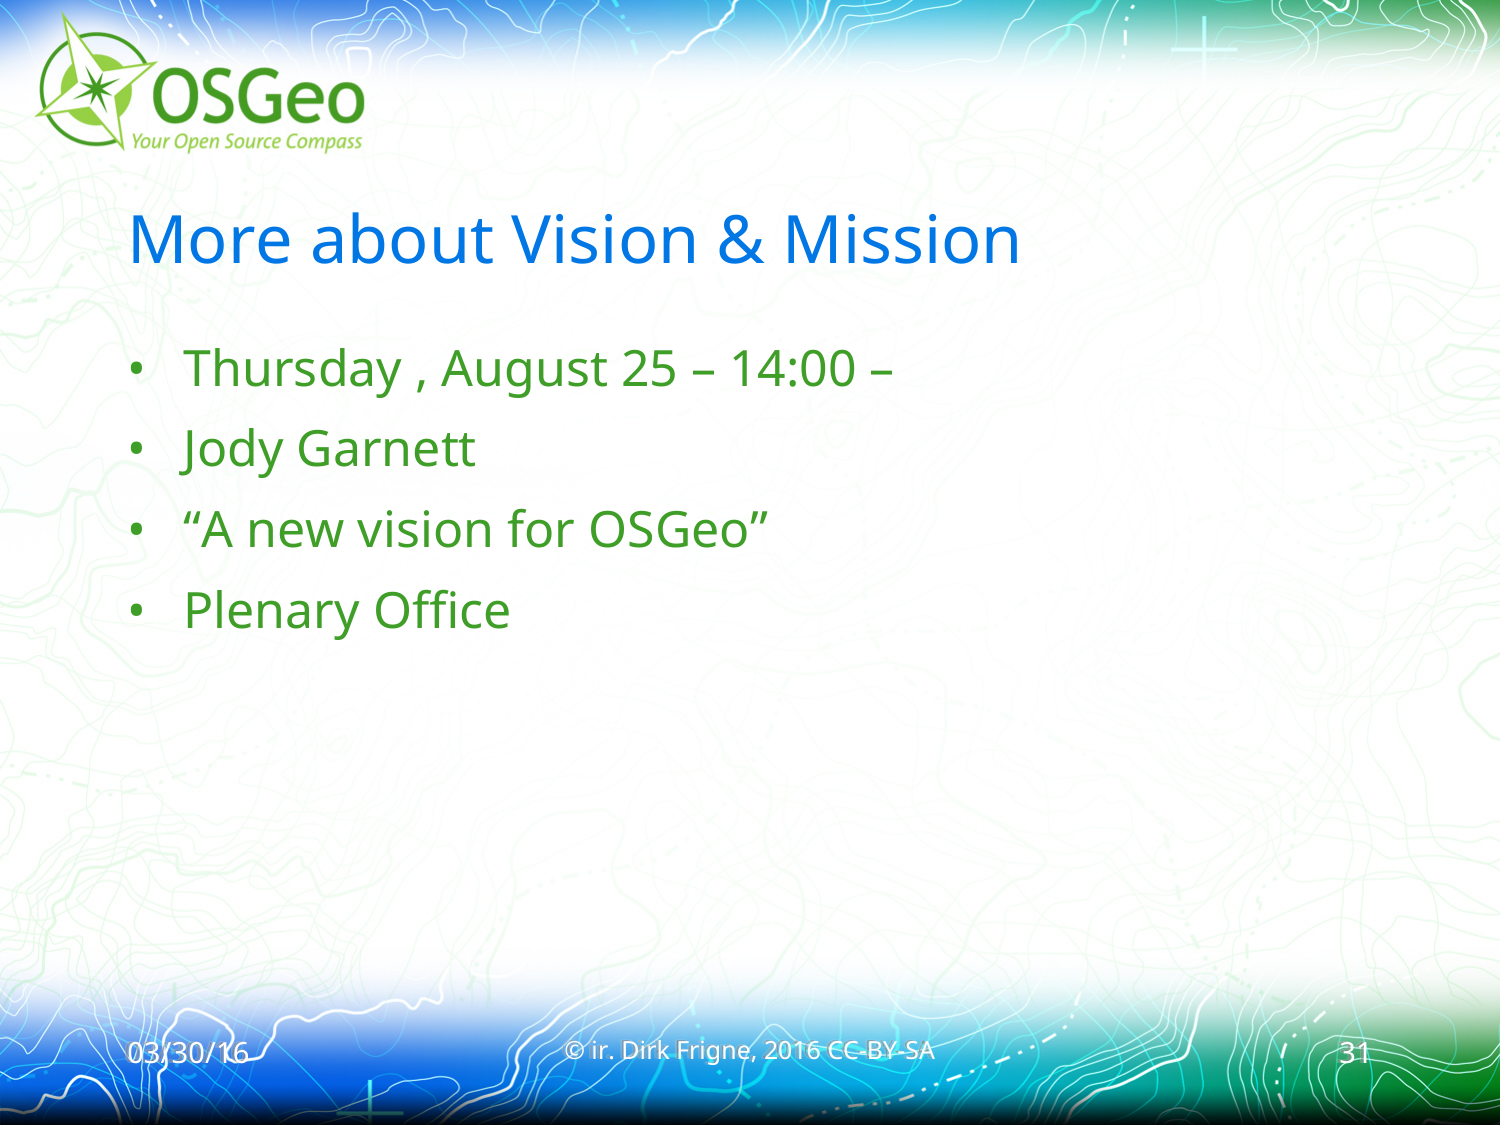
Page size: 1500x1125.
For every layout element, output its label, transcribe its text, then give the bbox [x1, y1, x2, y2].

title More about Vision & Mission [112, 187, 1388, 288]
picture [0, 0, 1500, 1125]
list Thursday , August 25 – 14:00 – Jody Garnett “A new vision for OSGeo” Plenary Office [112, 324, 1388, 1000]
